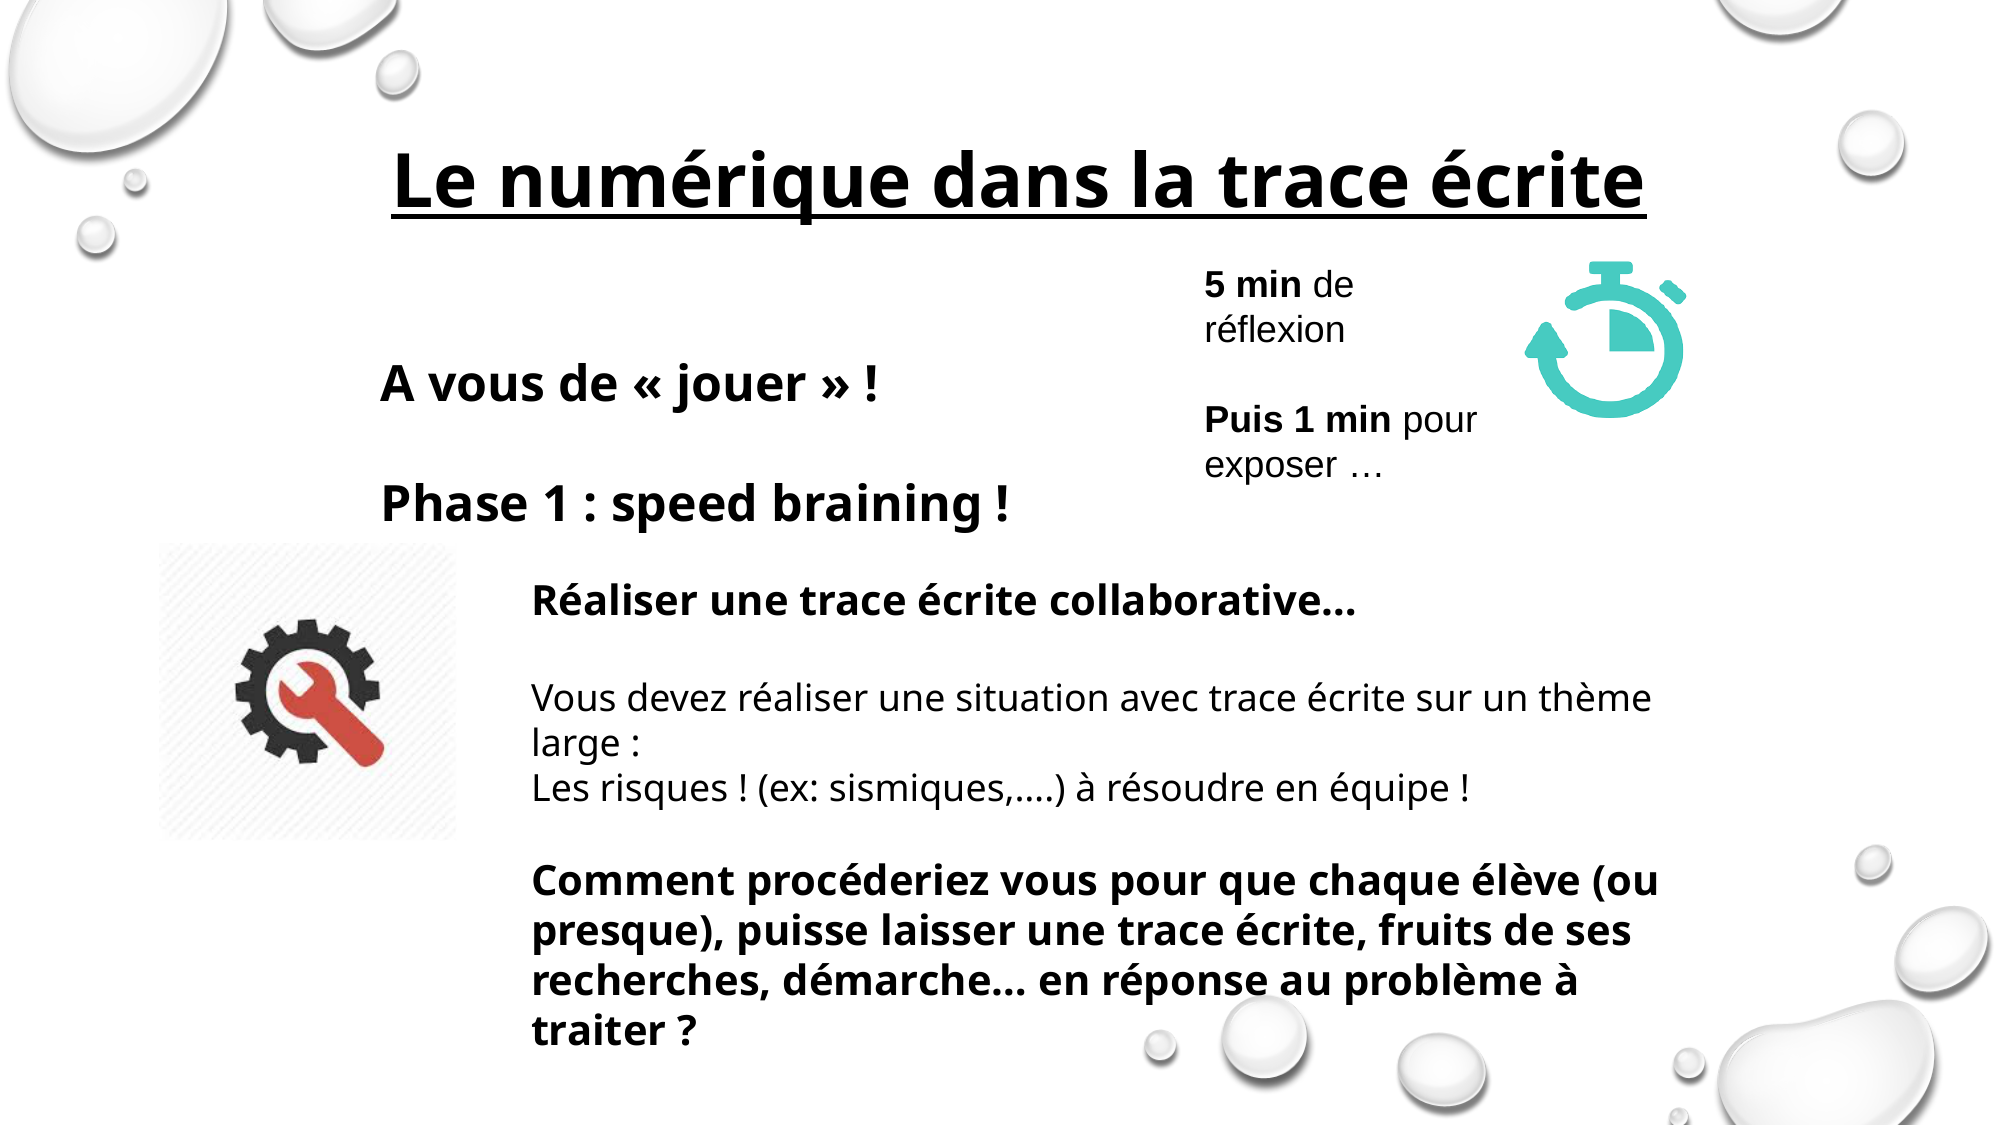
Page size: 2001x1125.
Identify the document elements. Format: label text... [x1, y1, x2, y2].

text_box Le numérique dans la trace écrite [376, 125, 1682, 231]
picture [0, 0, 2000, 1125]
text_box 5 min de réflexion Puis 1 min pour exposer … [1189, 252, 1519, 493]
text_box Réaliser une trace écrite collaborative… Vous devez réaliser une situation avec trace écrite sur un thème large : Les risques ! (ex: sismiques,….) à résoudre en équipe ! Comment procéderiez vous pour que chaque élève (ou presque), puisse laisser une trace écrite, fruits de ses recherches, démarche… en réponse au problème à traiter ? [516, 566, 1762, 1062]
text_box A vous de « jouer » ! Phase 1 : speed braining ! [366, 344, 1026, 539]
